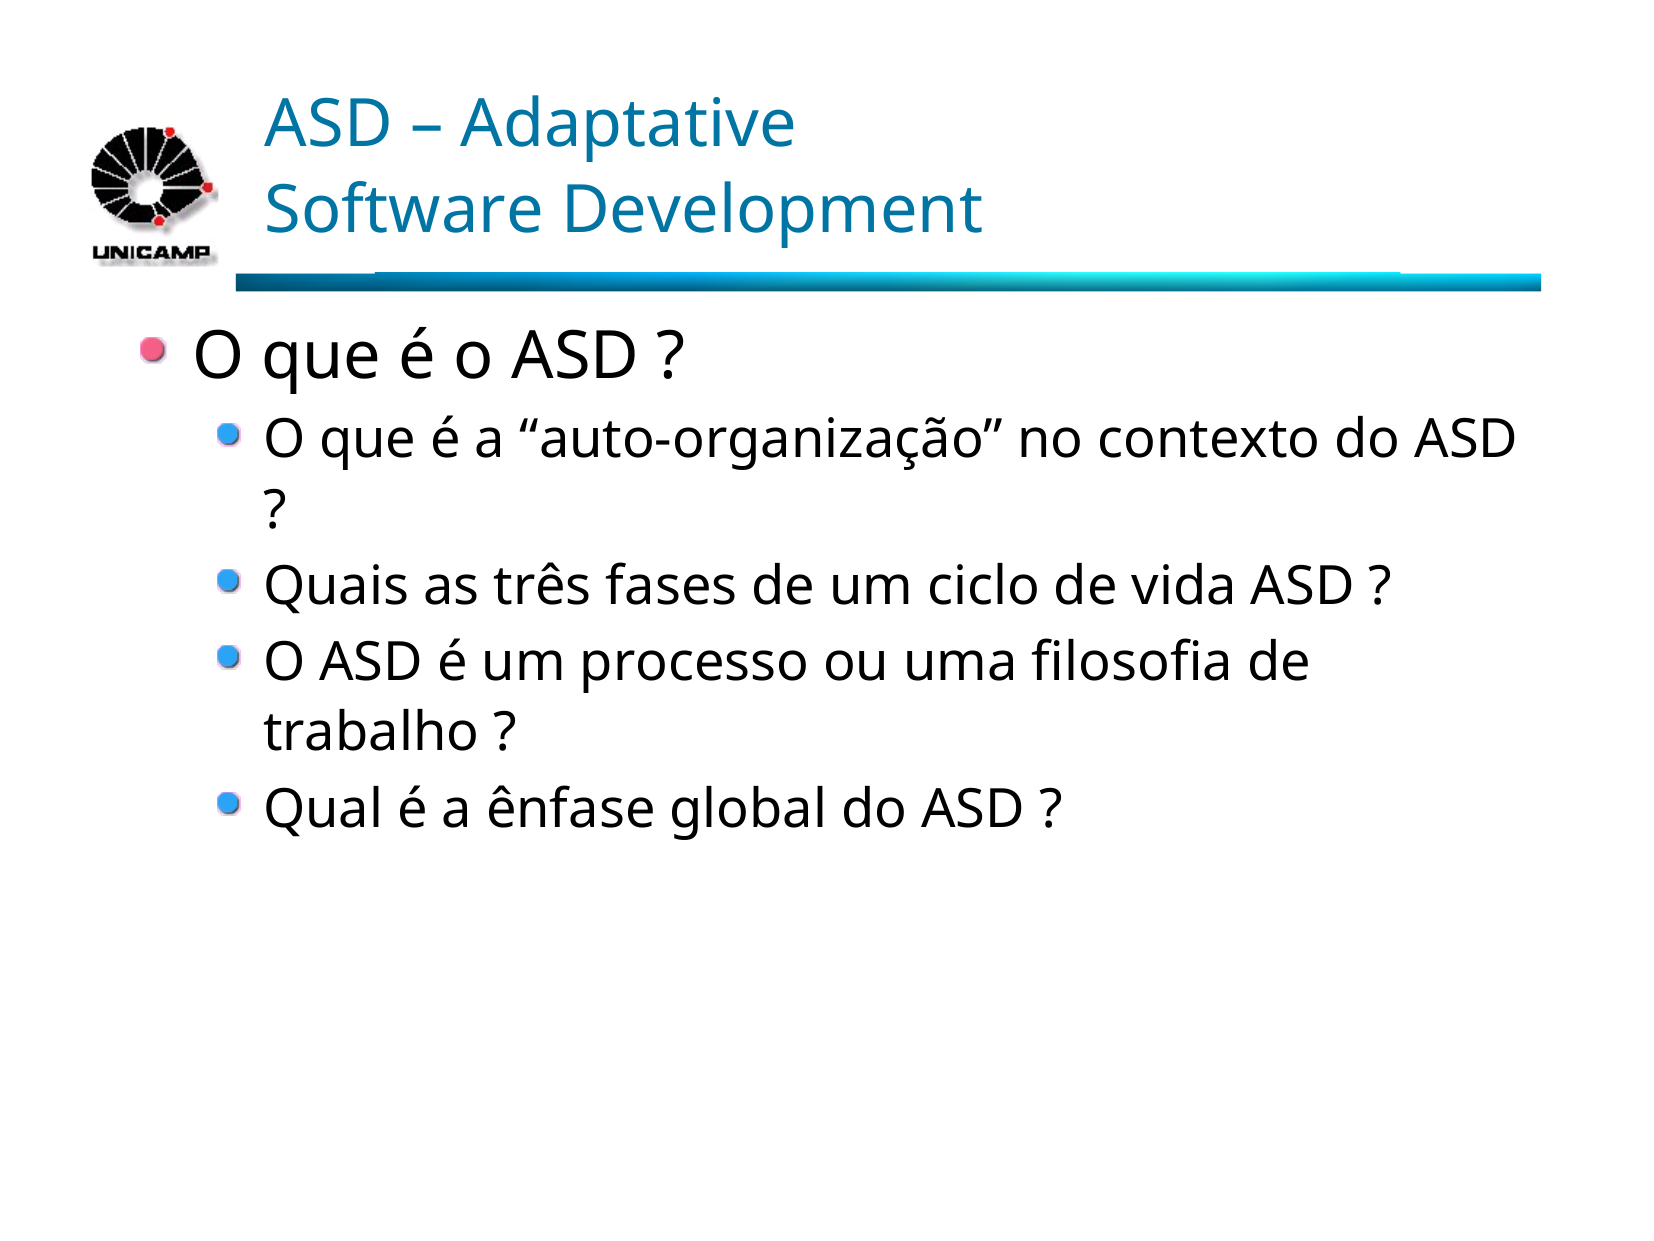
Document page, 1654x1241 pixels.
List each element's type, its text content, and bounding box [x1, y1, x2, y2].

list O que é o ASD ? O que é a “auto-organização” no contexto do ASD ? Quais as três fases de um ciclo de vida ASD ? O ASD é um processo ou uma filosofia de trabalho ? Qual é a ênfase global do ASD ? [121, 309, 1534, 1167]
title ASD – Adaptative Software Development [264, 57, 1534, 250]
picture [125, 272, 1654, 295]
